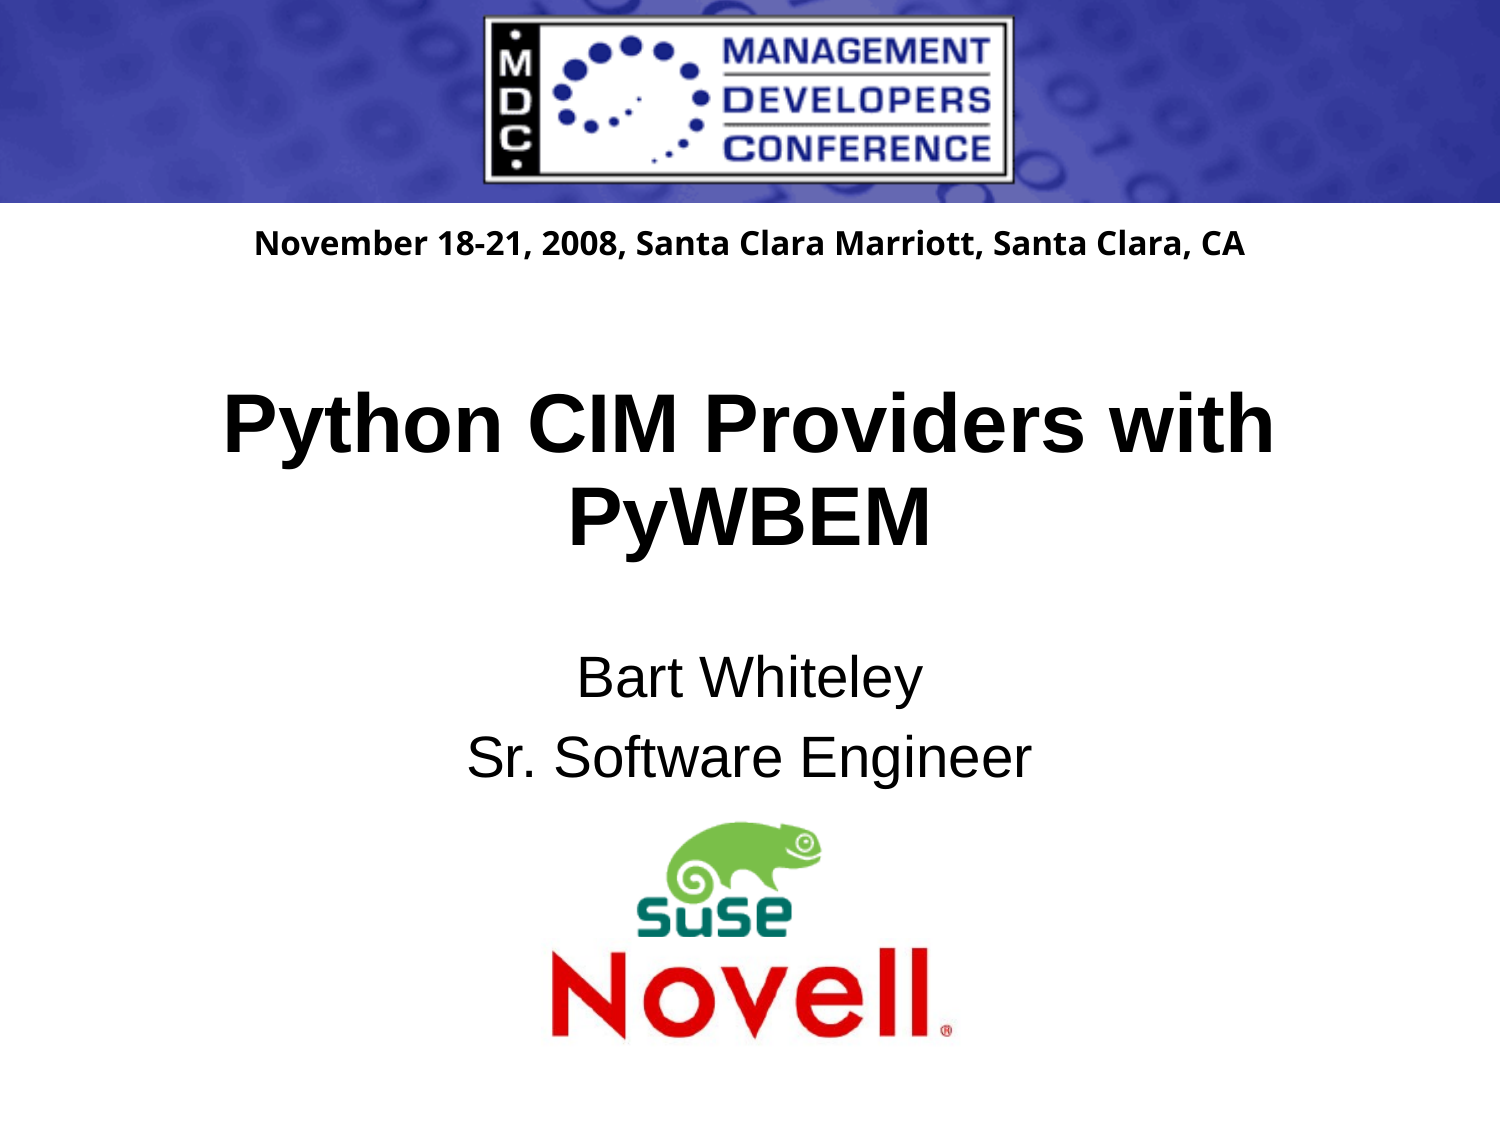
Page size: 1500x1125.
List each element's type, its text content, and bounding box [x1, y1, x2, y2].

text_box Bart Whiteley Sr. Software Engineer [225, 637, 1276, 926]
picture [525, 749, 968, 1048]
picture [0, 0, 1500, 203]
title Python CIM Providers with PyWBEM [112, 349, 1388, 591]
